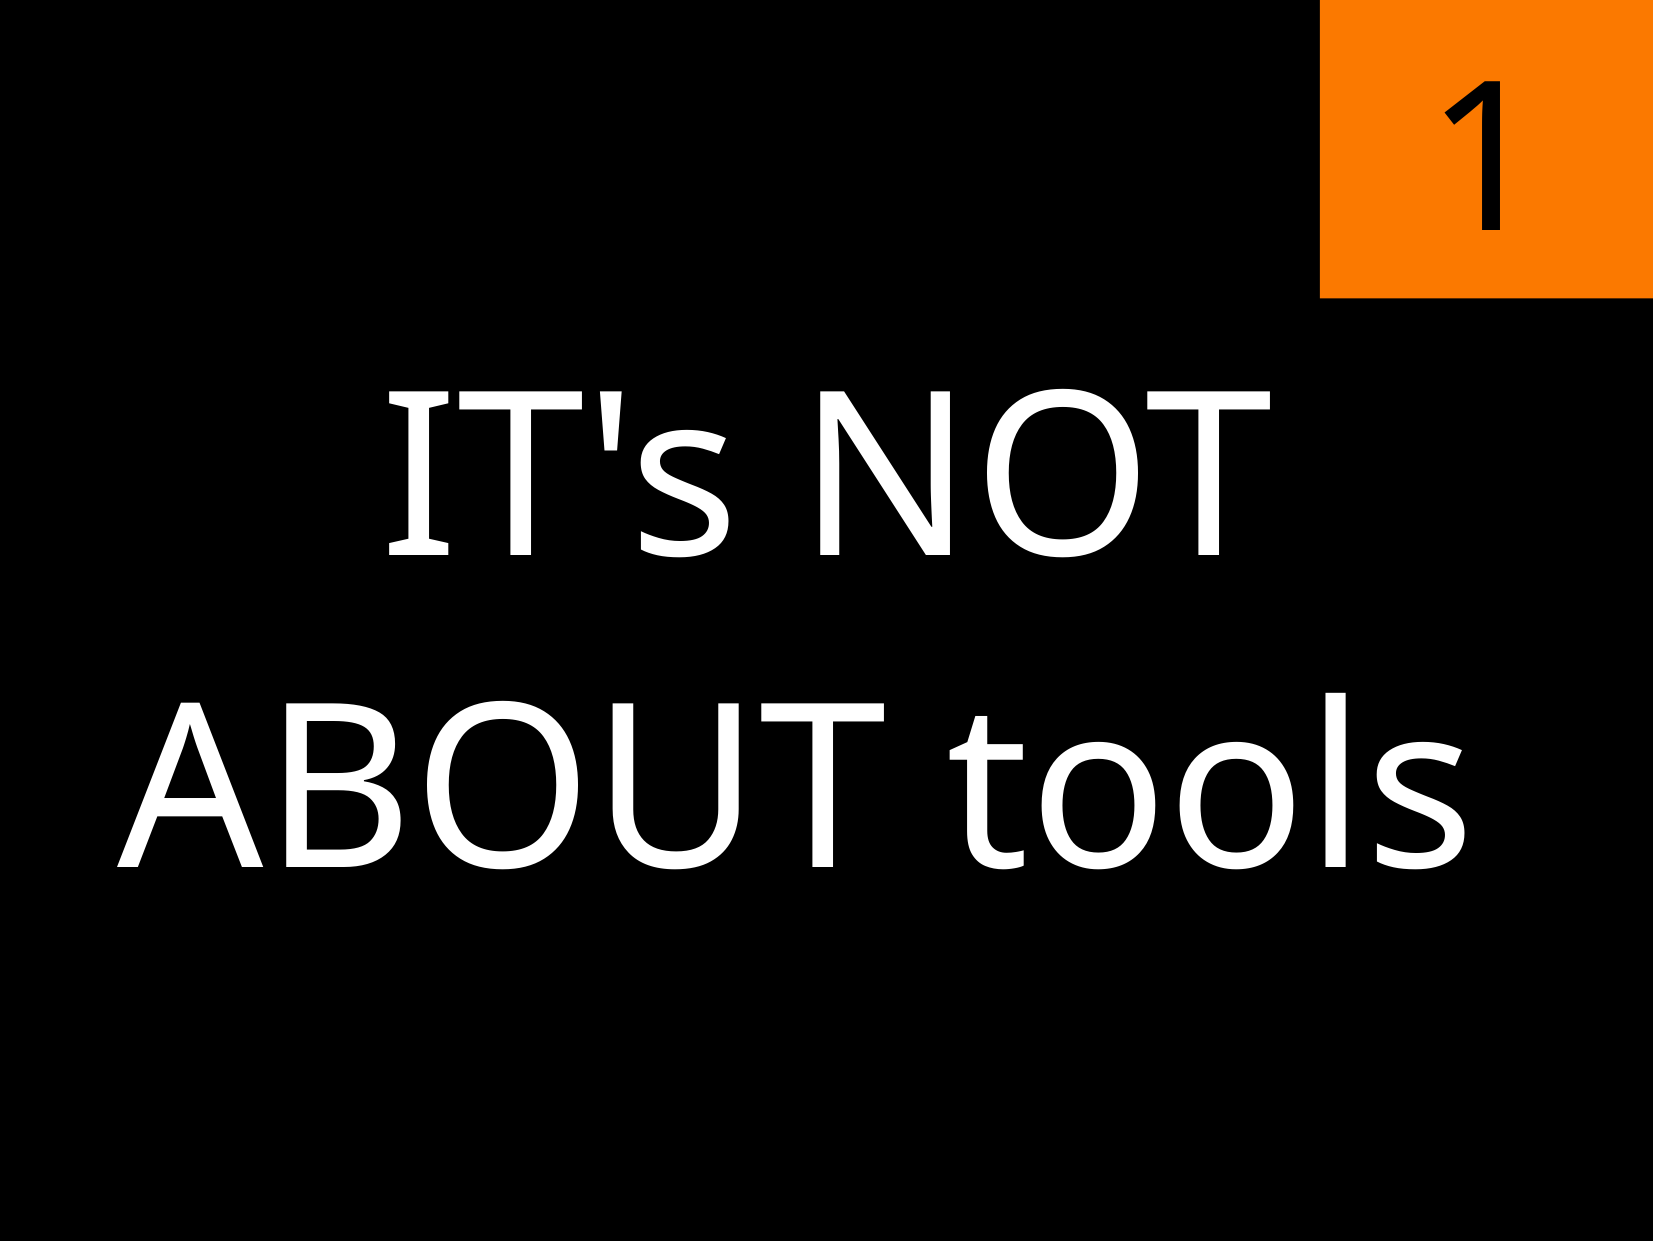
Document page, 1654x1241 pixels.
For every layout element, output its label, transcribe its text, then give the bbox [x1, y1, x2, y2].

text_box IT's NOT ABOUT tools [0, 0, 1653, 1241]
text_box 1 [1319, 0, 1653, 265]
